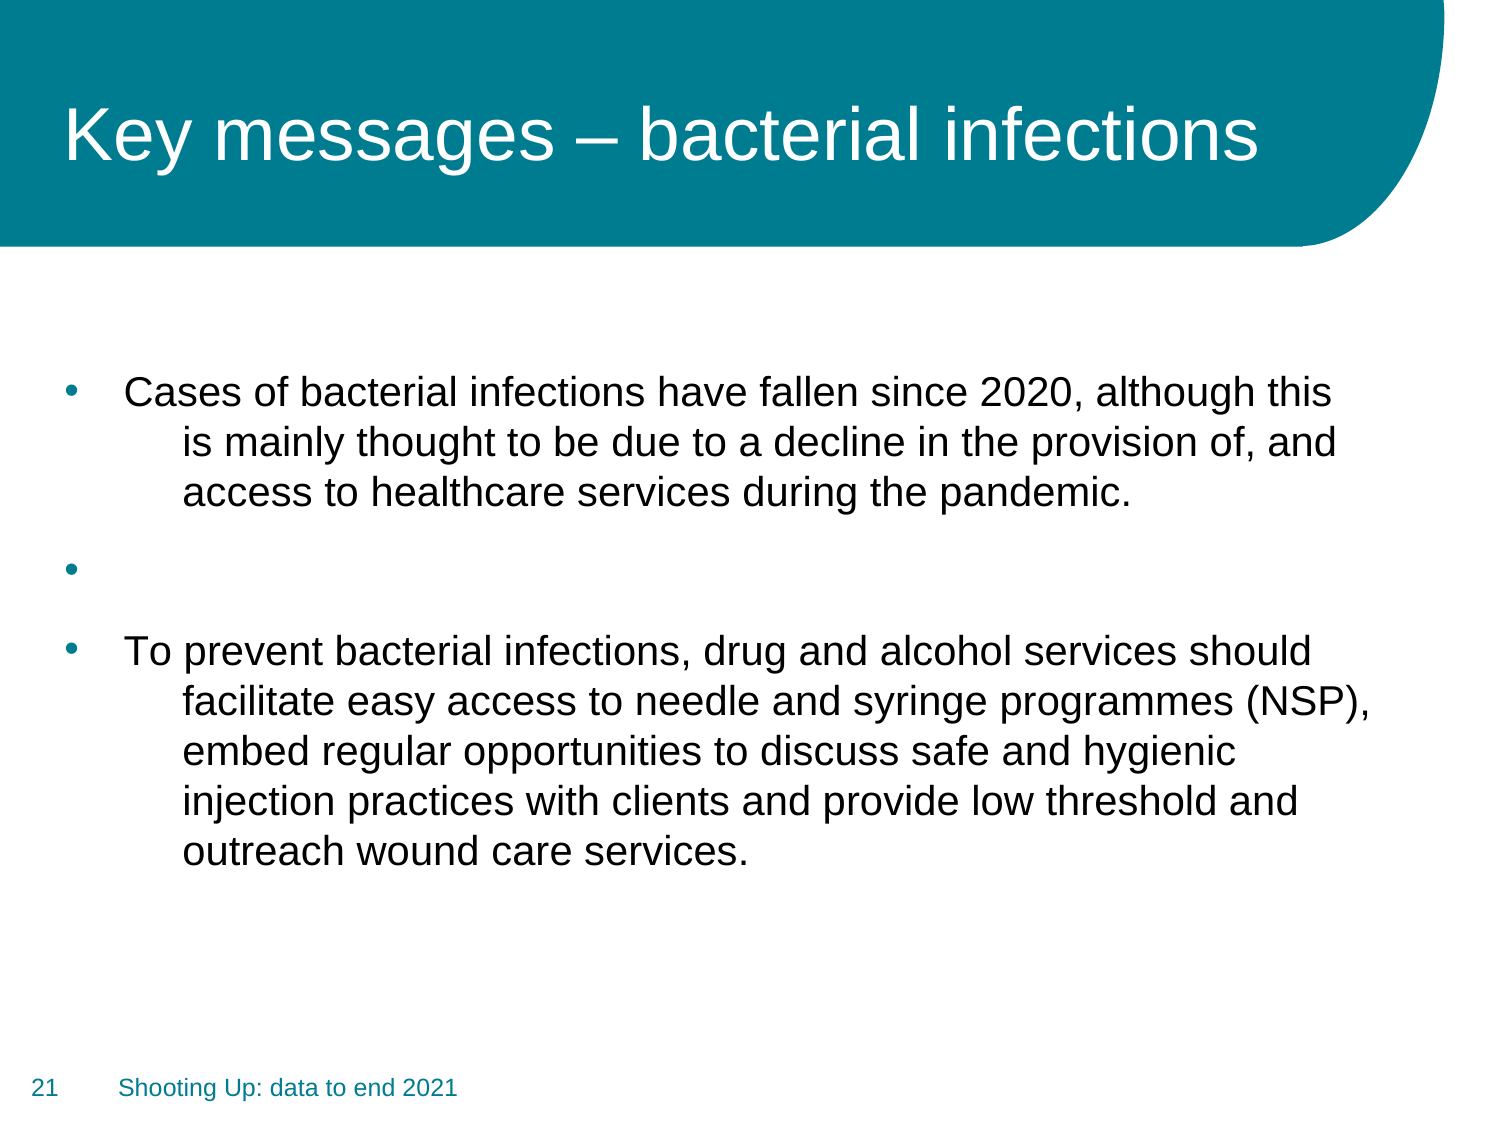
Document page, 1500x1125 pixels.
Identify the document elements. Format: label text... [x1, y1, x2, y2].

title Key messages – bacterial infections [52, 80, 1351, 183]
text_box [16, 1056, 90, 1117]
text_box Cases of bacterial infections have fallen since 2020, although this is mainly thought to be due to a decline in the provision of, and access to healthcare services during the pandemic. To prevent bacterial infections, drug and alcohol services should facilitate easy access to needle and syringe programmes (NSP), embed regular opportunities to discuss safe and hygienic injection practices with clients and provide low threshold and outreach wound care services. [53, 359, 1384, 879]
text_box Shooting Up: data to end 2021 [103, 1056, 1335, 1116]
